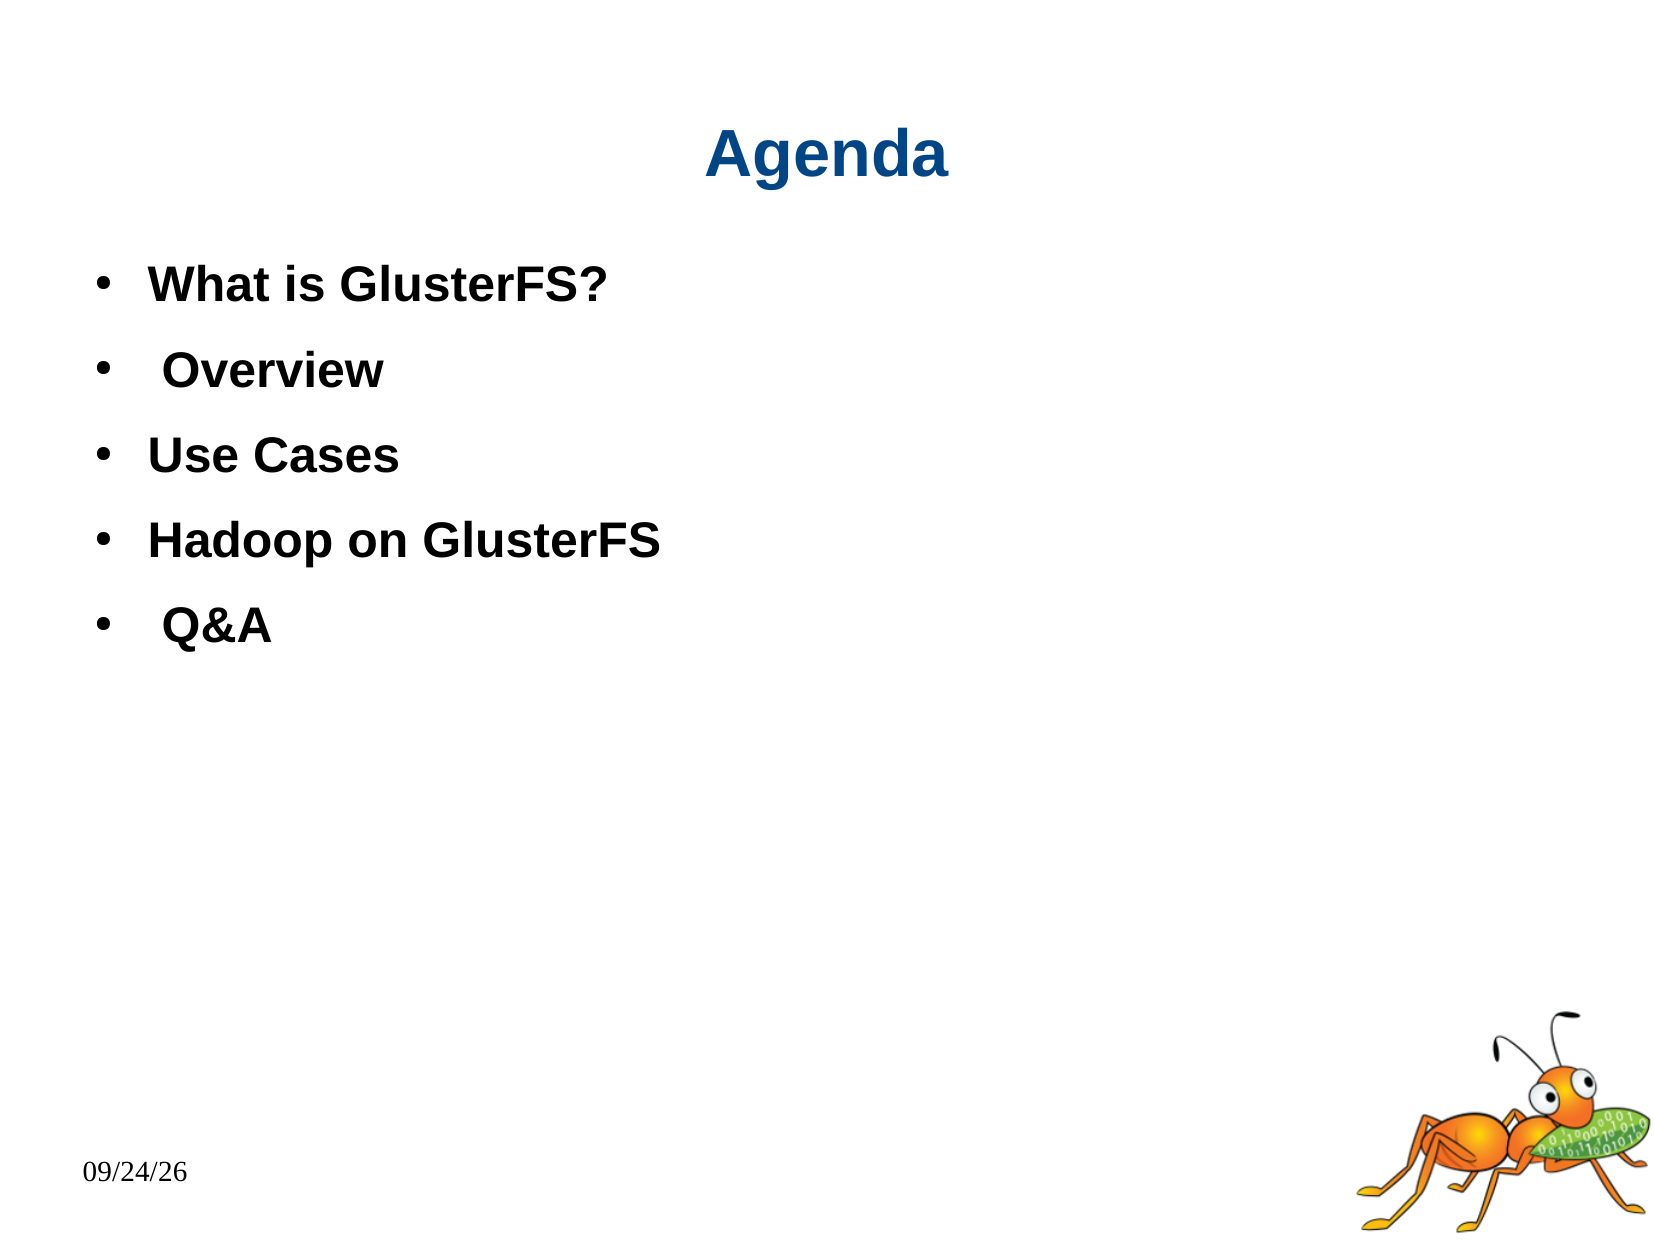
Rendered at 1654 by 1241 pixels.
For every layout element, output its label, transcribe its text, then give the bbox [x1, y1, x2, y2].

title Agenda [82, 49, 1571, 257]
list What is GlusterFS? Overview Use Cases Hadoop on GlusterFS Q&A [76, 256, 1565, 961]
picture [1353, 1009, 1654, 1235]
